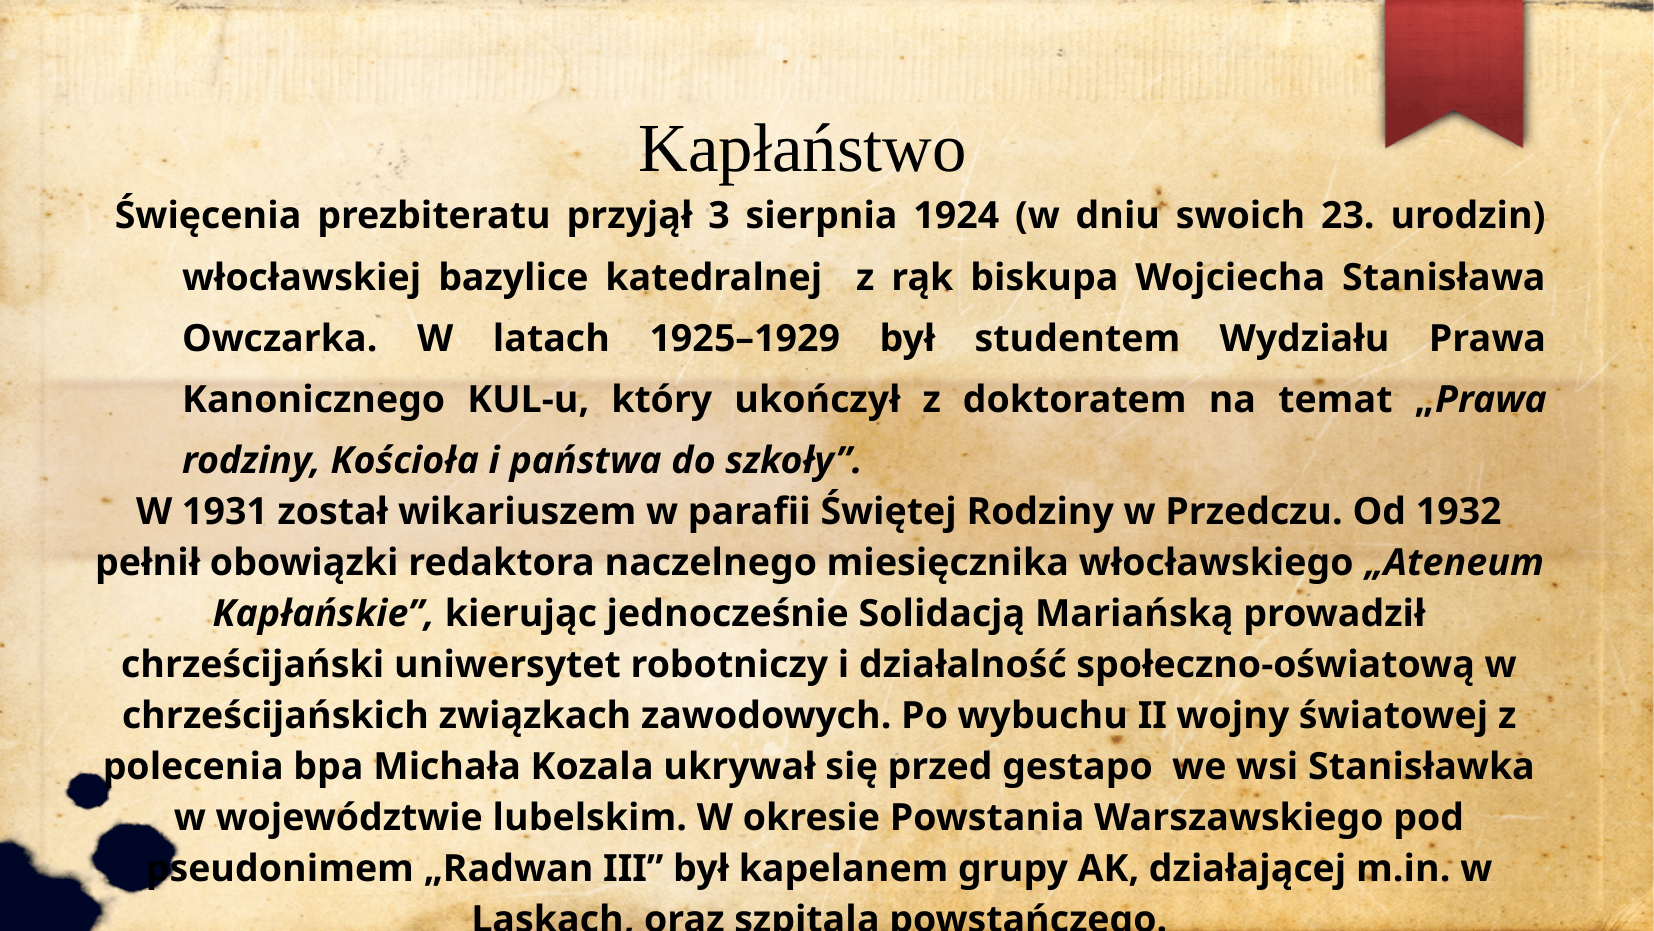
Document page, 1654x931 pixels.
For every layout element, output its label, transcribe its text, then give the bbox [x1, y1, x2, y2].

picture [948, 918, 954, 931]
picture [780, 916, 787, 928]
picture [920, 916, 929, 928]
picture [898, 916, 905, 928]
picture [0, 0, 1654, 931]
picture [651, 916, 660, 928]
picture [1140, 916, 1149, 928]
picture [1116, 916, 1125, 928]
picture [542, 924, 549, 931]
subtitle Święcenia prezbiteratu przyjął 3 sierpnia 1924 (w dniu swoich 23. urodzin) włocławskiej bazylice katedralnej z rąk biskupa Wojciecha Stanisława Owczarka. W latach 1925–1929 był studentem Wydziału Prawa Kanonicznego KUL-u, który ukończył z doktoratem na temat „Prawa rodziny, Kościoła i państwa do szkoły”. W 1931 został wikariuszem w parafii Świętej Rodziny w Przedczu. Od 1932 pełnił obowiązki redaktora naczelnego miesięcznika włocławskiego „Ateneum Kapłańskie”, kierując jednocześnie Solidacją Mariańską prowadził chrześcijański uniwersytet robotniczy i działalność społeczno-oświatową w chrześcijańskich związkach zawodowych. Po wybuchu II wojny światowej z polecenia bpa Michała Kozala ukrywał się przed gestapo we wsi Stanisławka w województwie lubelskim. W okresie Powstania Warszawskiego pod pseudonimem „Radwan III” był kapelanem grupy AK, działającej m.in. w Laskach, oraz szpitala powstańczego. [92, 266, 1548, 857]
title Kapłaństwo [59, 70, 1548, 227]
picture [608, 916, 615, 931]
picture [1034, 916, 1041, 931]
